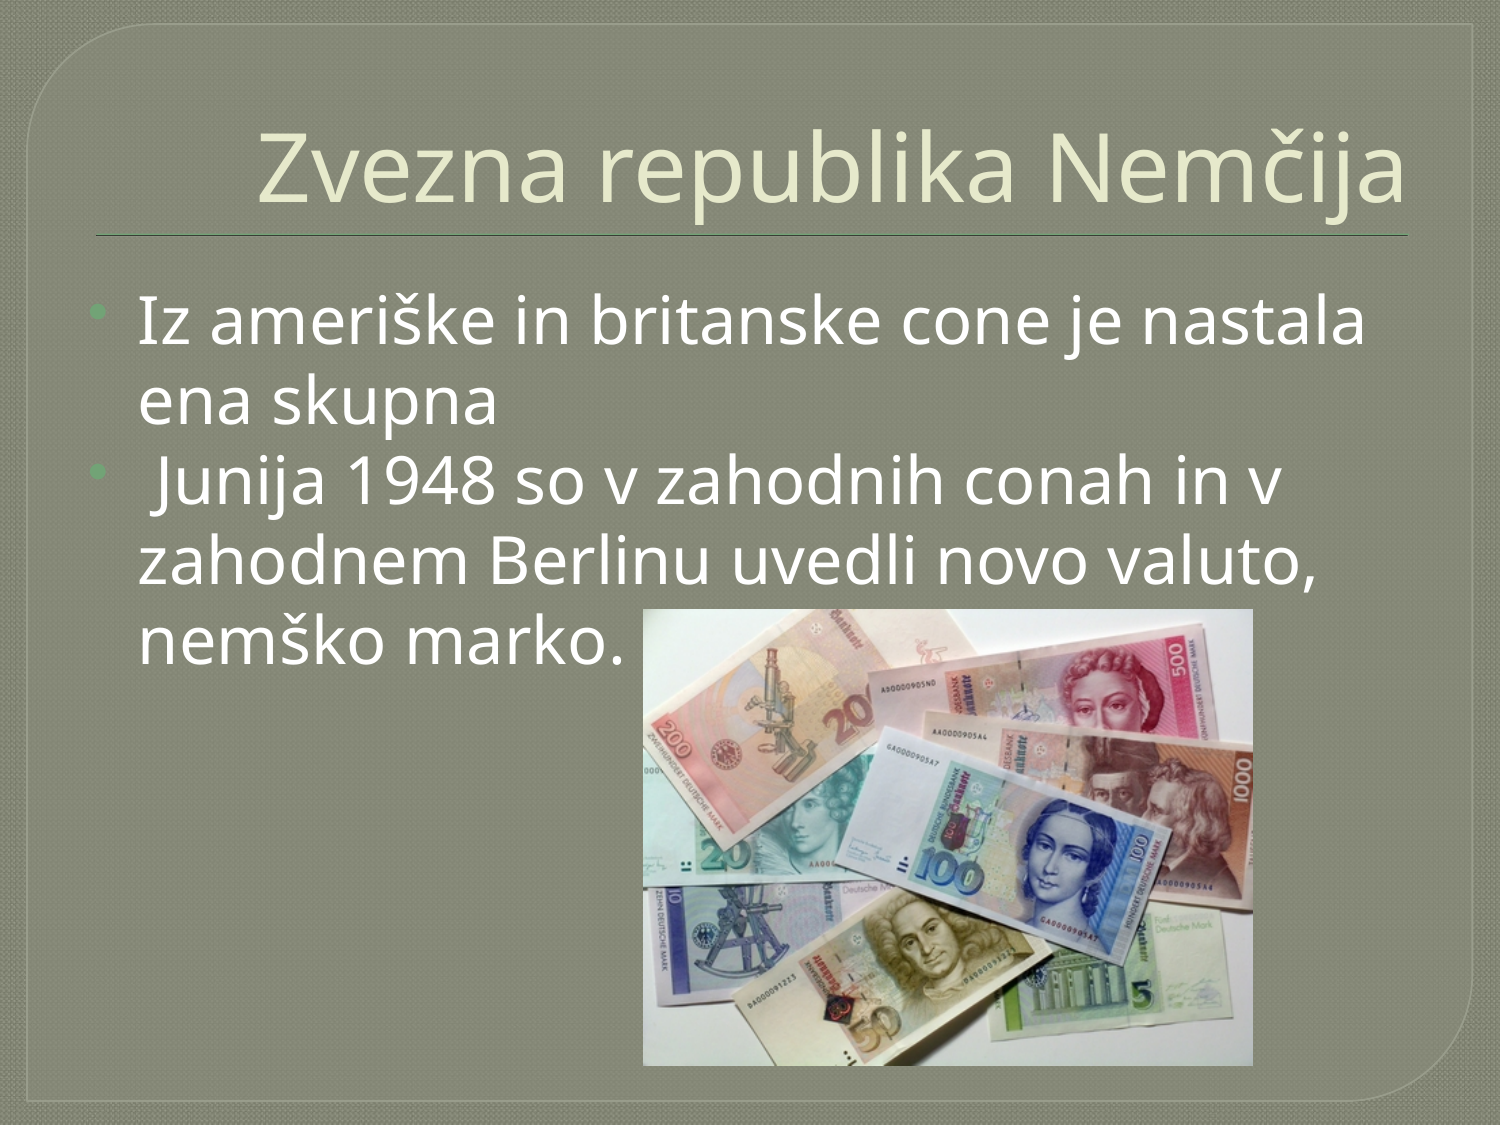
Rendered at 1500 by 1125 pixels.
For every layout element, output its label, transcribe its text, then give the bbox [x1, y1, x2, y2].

title Zvezna republika Nemčija [75, 41, 1425, 230]
picture [0, 0, 1500, 1125]
list Iz ameriške in britanske cone je nastala ena skupna Junija 1948 so v zahodnih conah in v zahodnem Berlinu uvedli novo valuto, nemško marko. [75, 270, 1425, 1013]
